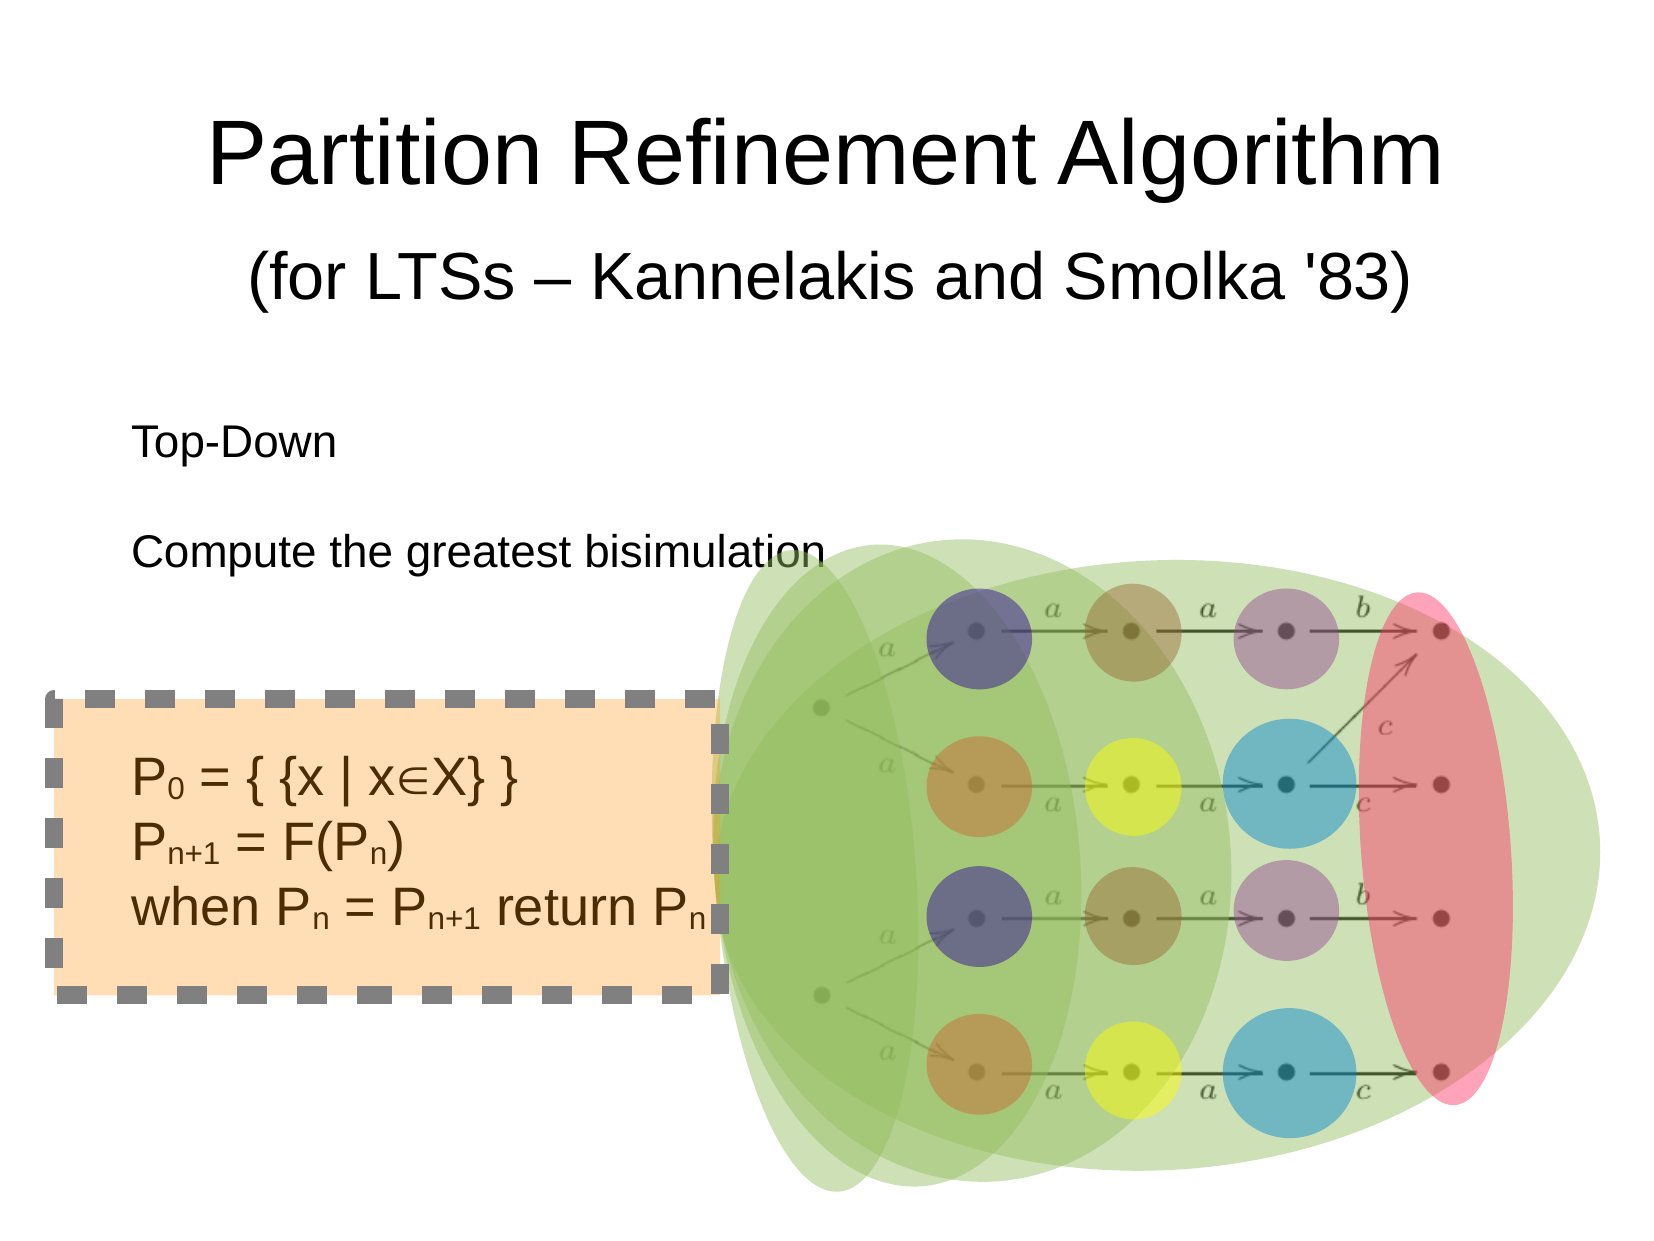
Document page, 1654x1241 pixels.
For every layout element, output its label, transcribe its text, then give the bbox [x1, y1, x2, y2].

text_box [54, 539, 1601, 1192]
picture [1386, 1070, 1490, 1121]
text_box (for LTSs – Kannelakis and Smolka '83) Top-Down Compute the greatest bisimulation P0 = { {x | xÎX} } Pn+1 = F(Pn) when Pn = Pn+1 return Pn [116, 257, 1546, 706]
title Partition Refinement Algorithm [82, 49, 1571, 257]
